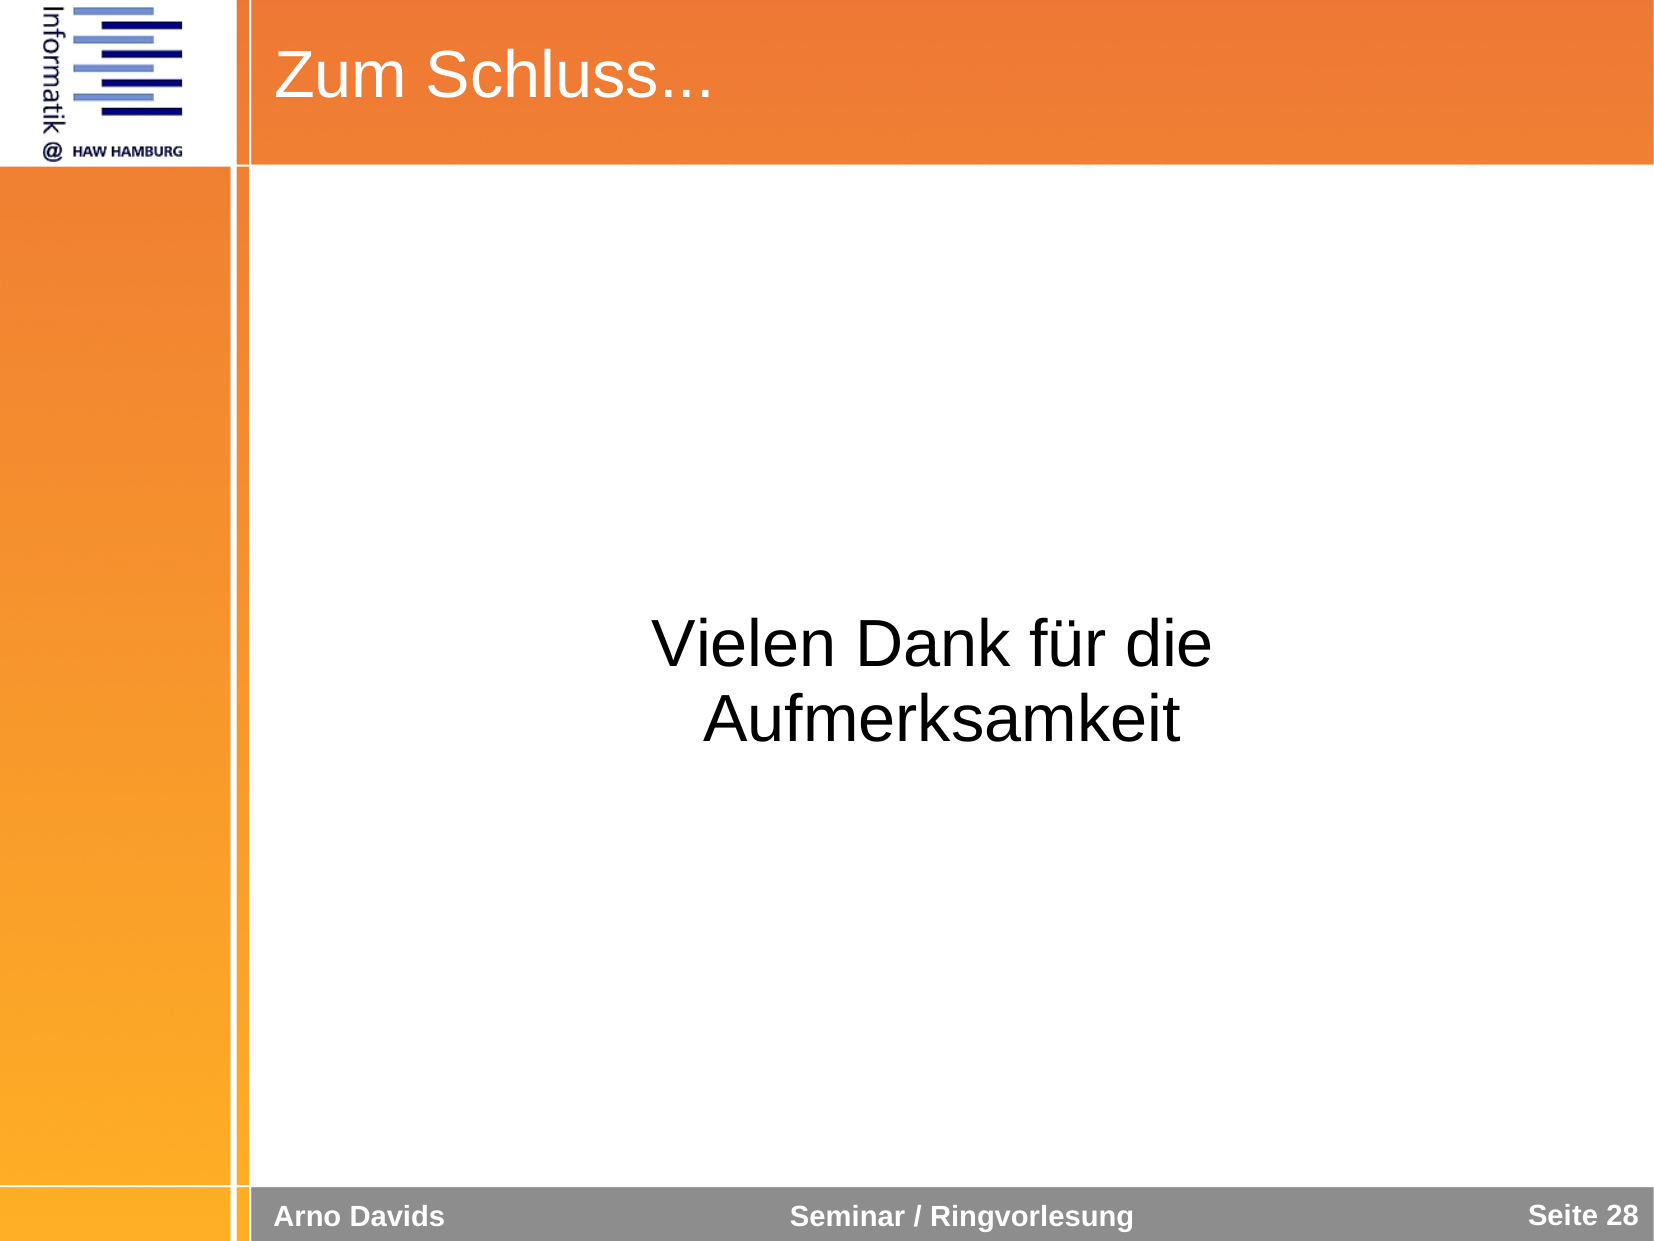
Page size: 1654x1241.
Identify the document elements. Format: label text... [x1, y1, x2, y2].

subtitle Vielen Dank für die Aufmerksamkeit [274, 187, 1576, 1175]
picture [0, 0, 1654, 1241]
picture [43, 5, 186, 162]
title Zum Schluss... [274, 11, 1651, 137]
